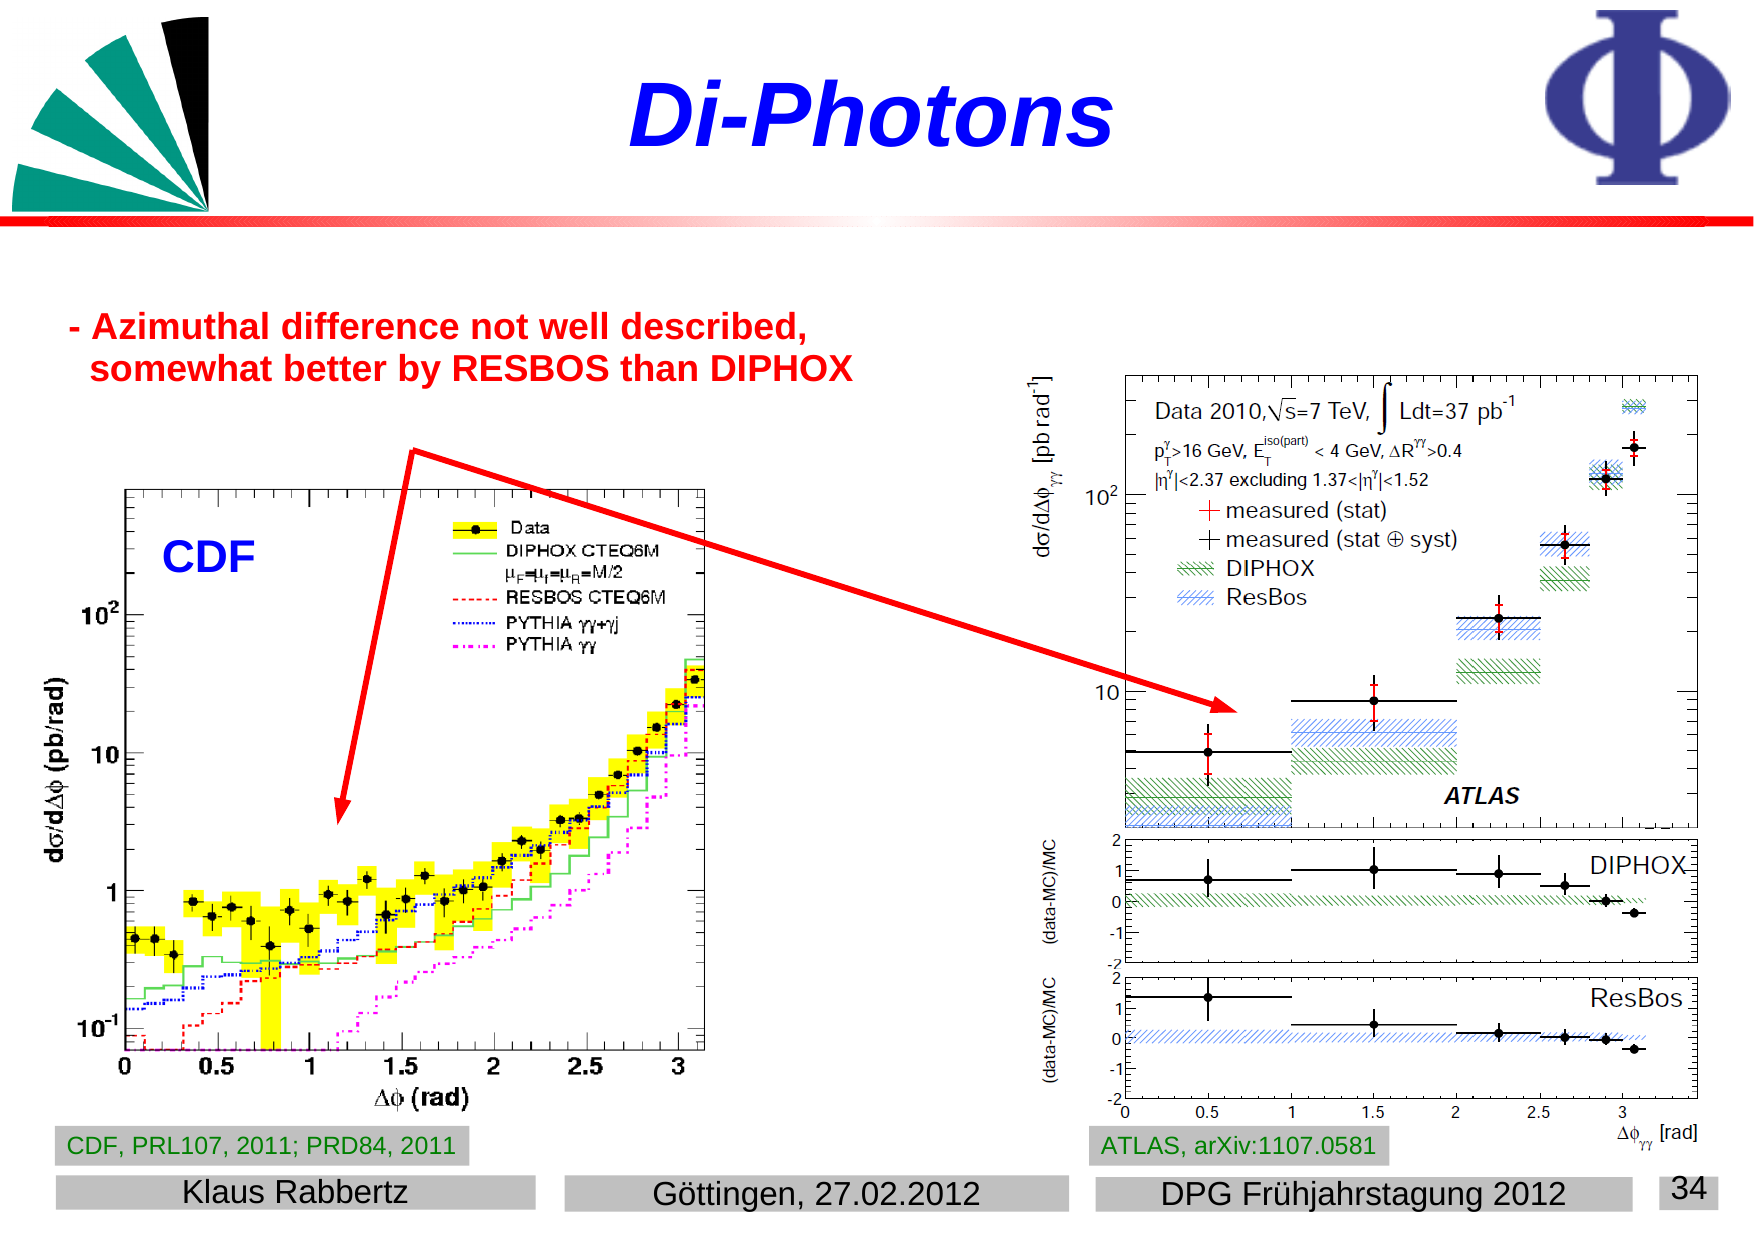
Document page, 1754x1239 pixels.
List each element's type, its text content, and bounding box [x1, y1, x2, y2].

text_box ATLAS, arXiv:1107.0581 [1089, 1125, 1390, 1166]
picture [511, 477, 710, 541]
text_box CDF, PRL107, 2011; PRD84, 2011 [54, 1125, 470, 1166]
text_box CDF [150, 525, 268, 589]
picture [1545, 10, 1731, 185]
text_box - Azimuthal difference not well described, somewhat better by RESBOS than DIPHOX [56, 300, 891, 396]
picture [12, 17, 209, 214]
picture [37, 477, 710, 1114]
picture [1017, 367, 1702, 1157]
title Di-Photons [220, 16, 1525, 213]
